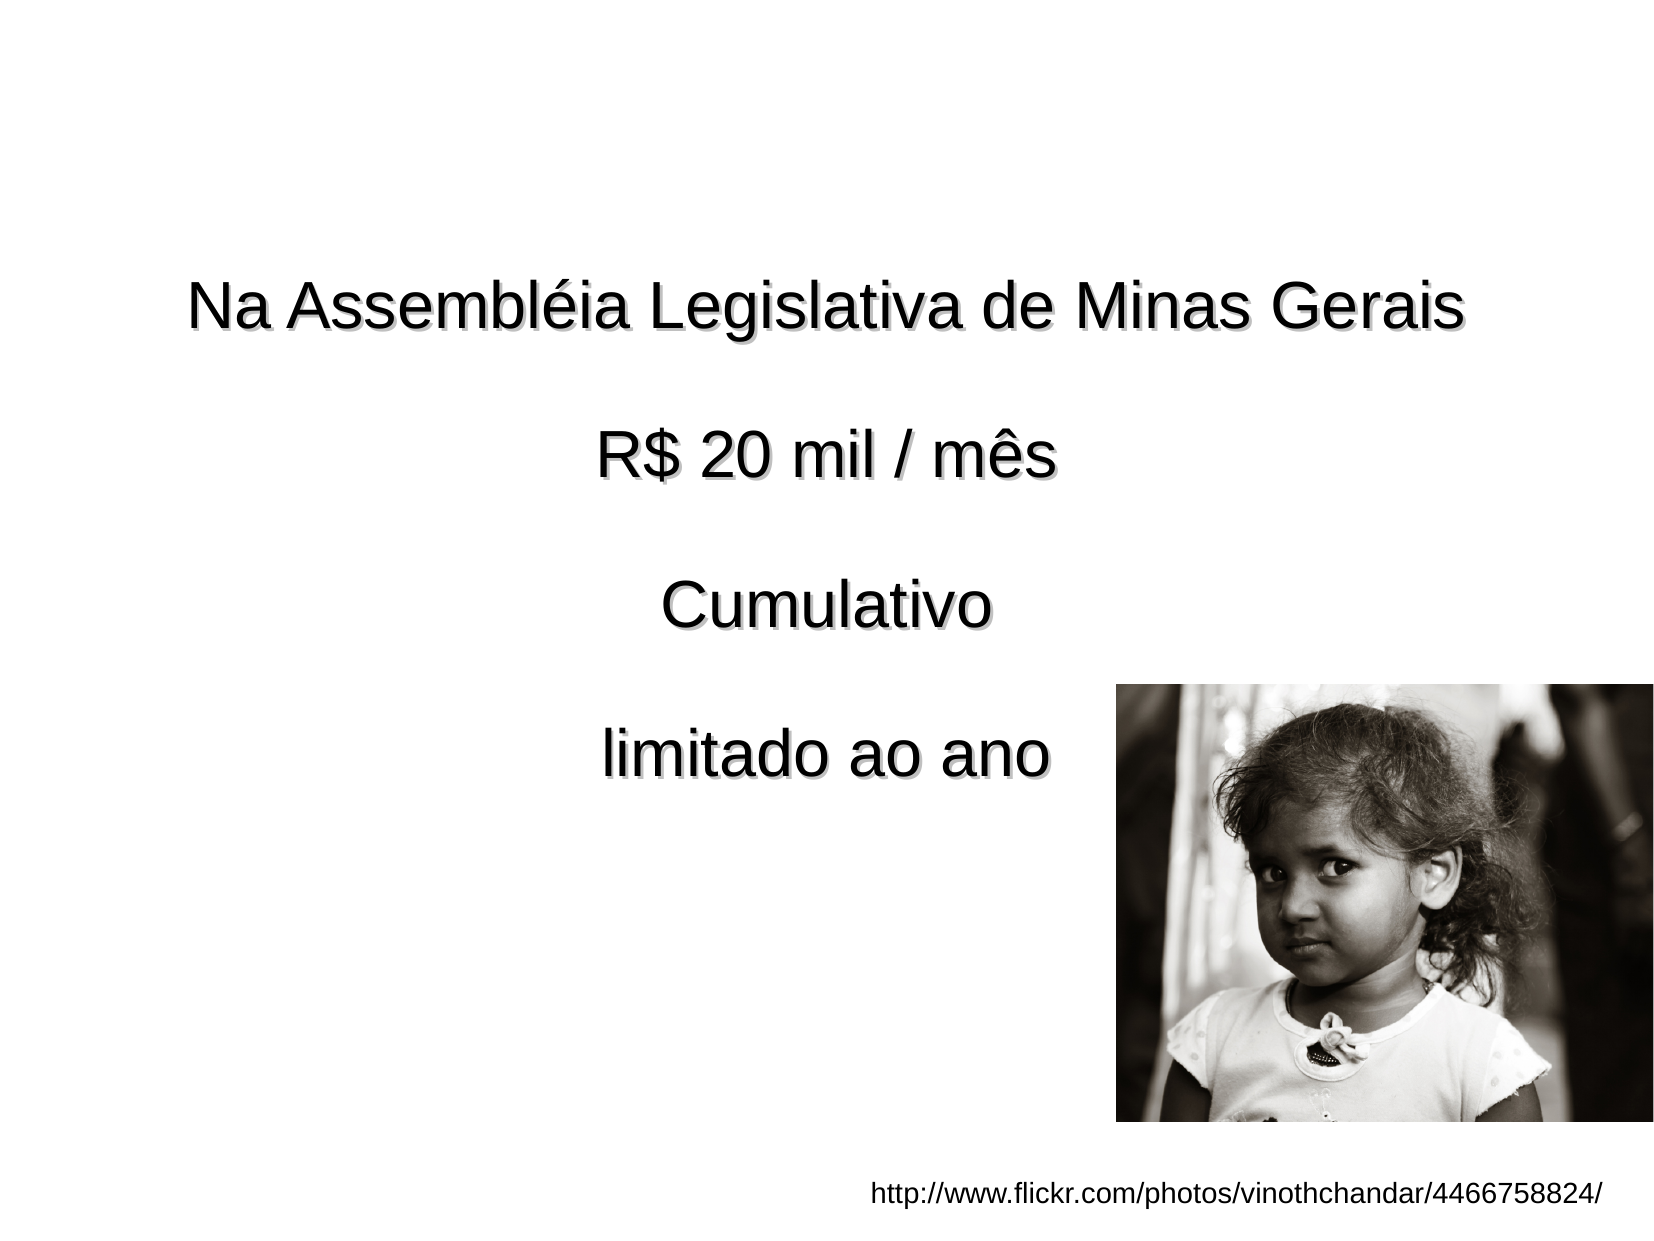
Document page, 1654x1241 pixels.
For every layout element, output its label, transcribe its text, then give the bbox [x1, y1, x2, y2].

subtitle Na Assembléia Legislativa de Minas Gerais R$ 20 mil / mês Cumulativo limitado ao ano [82, 49, 1571, 1010]
picture [1116, 684, 1654, 1122]
text_box http://www.flickr.com/photos/vinothchandar/4466758824/ [855, 1169, 1654, 1227]
